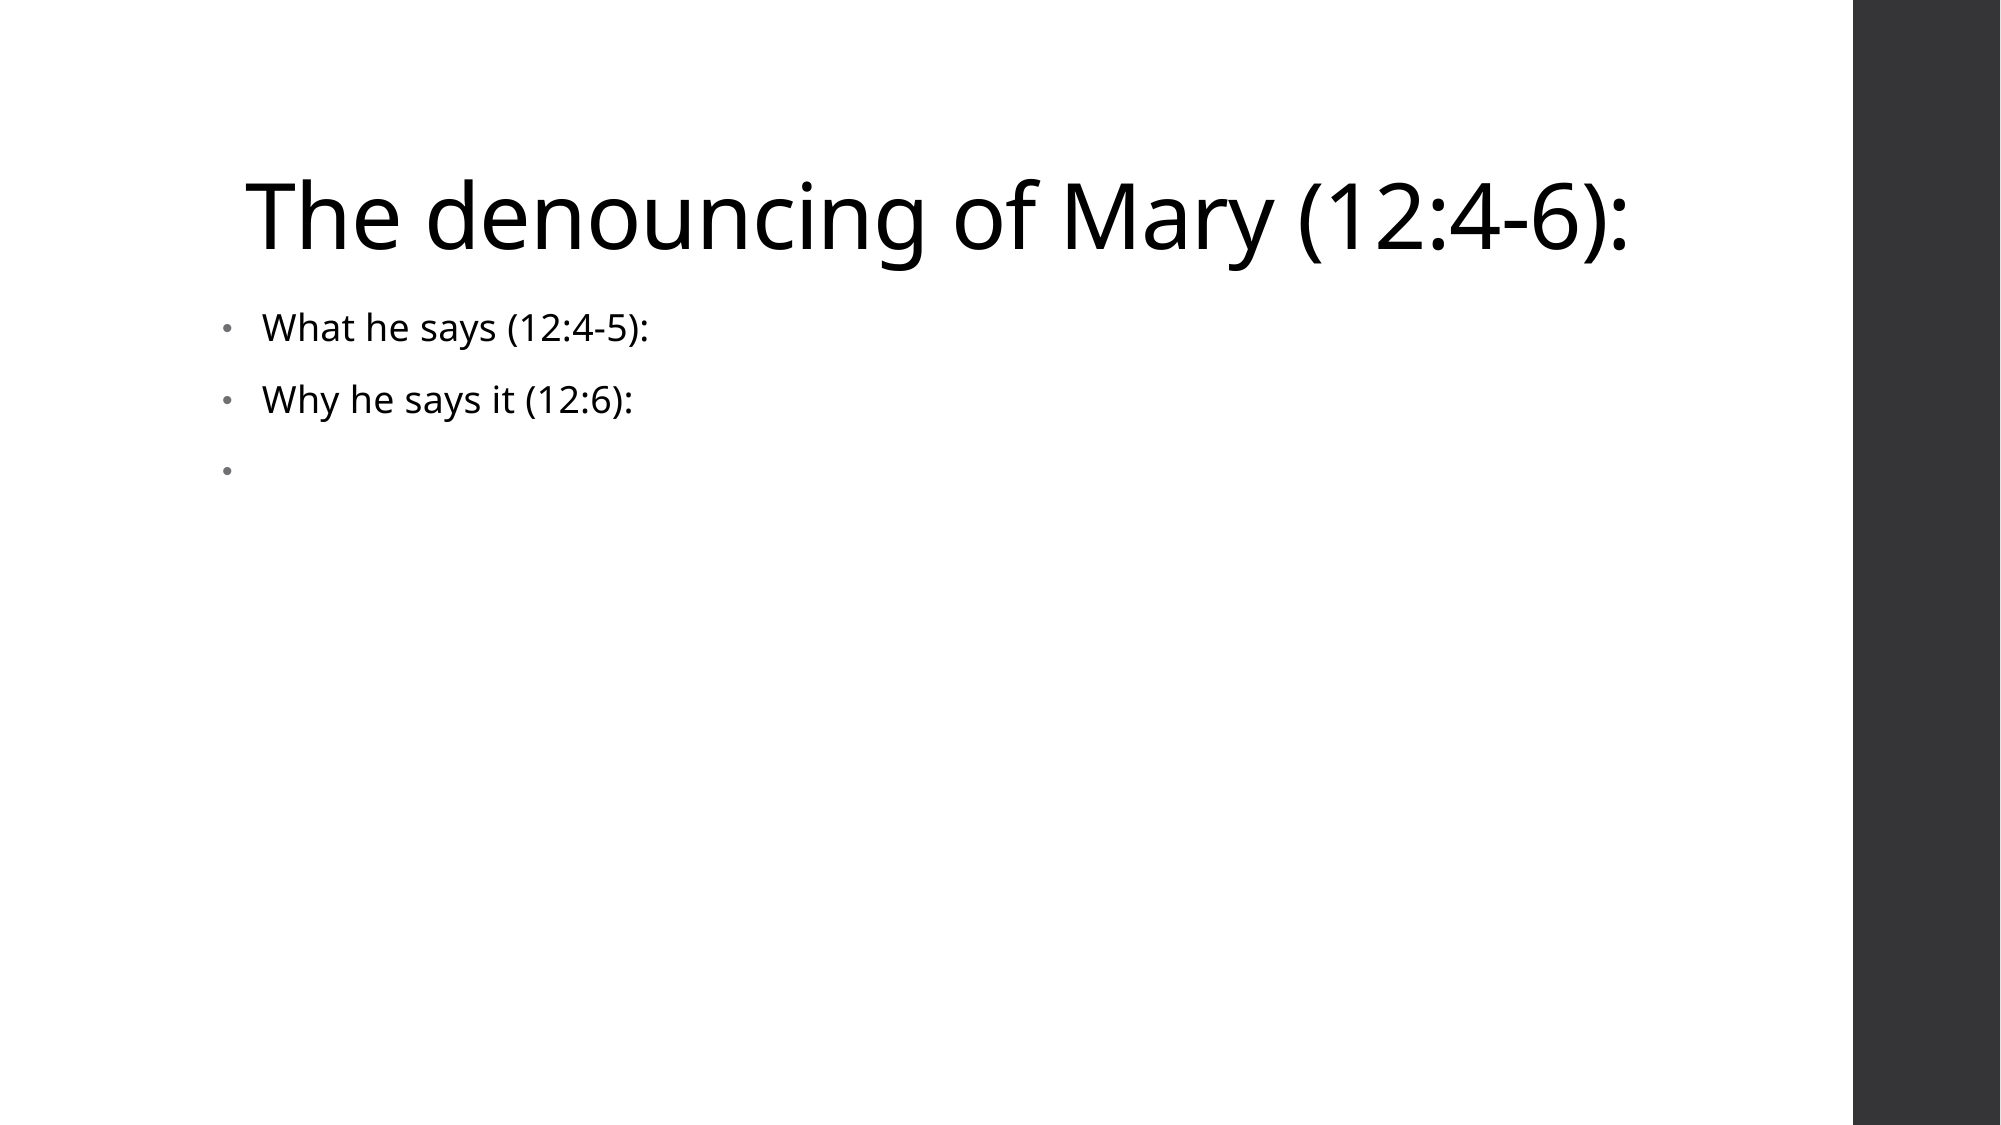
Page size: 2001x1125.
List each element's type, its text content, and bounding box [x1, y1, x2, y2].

title The denouncing of Mary (12:4-6): [206, 60, 1797, 278]
list What he says (12:4-5): Why he says it (12:6): [206, 299, 1617, 1014]
